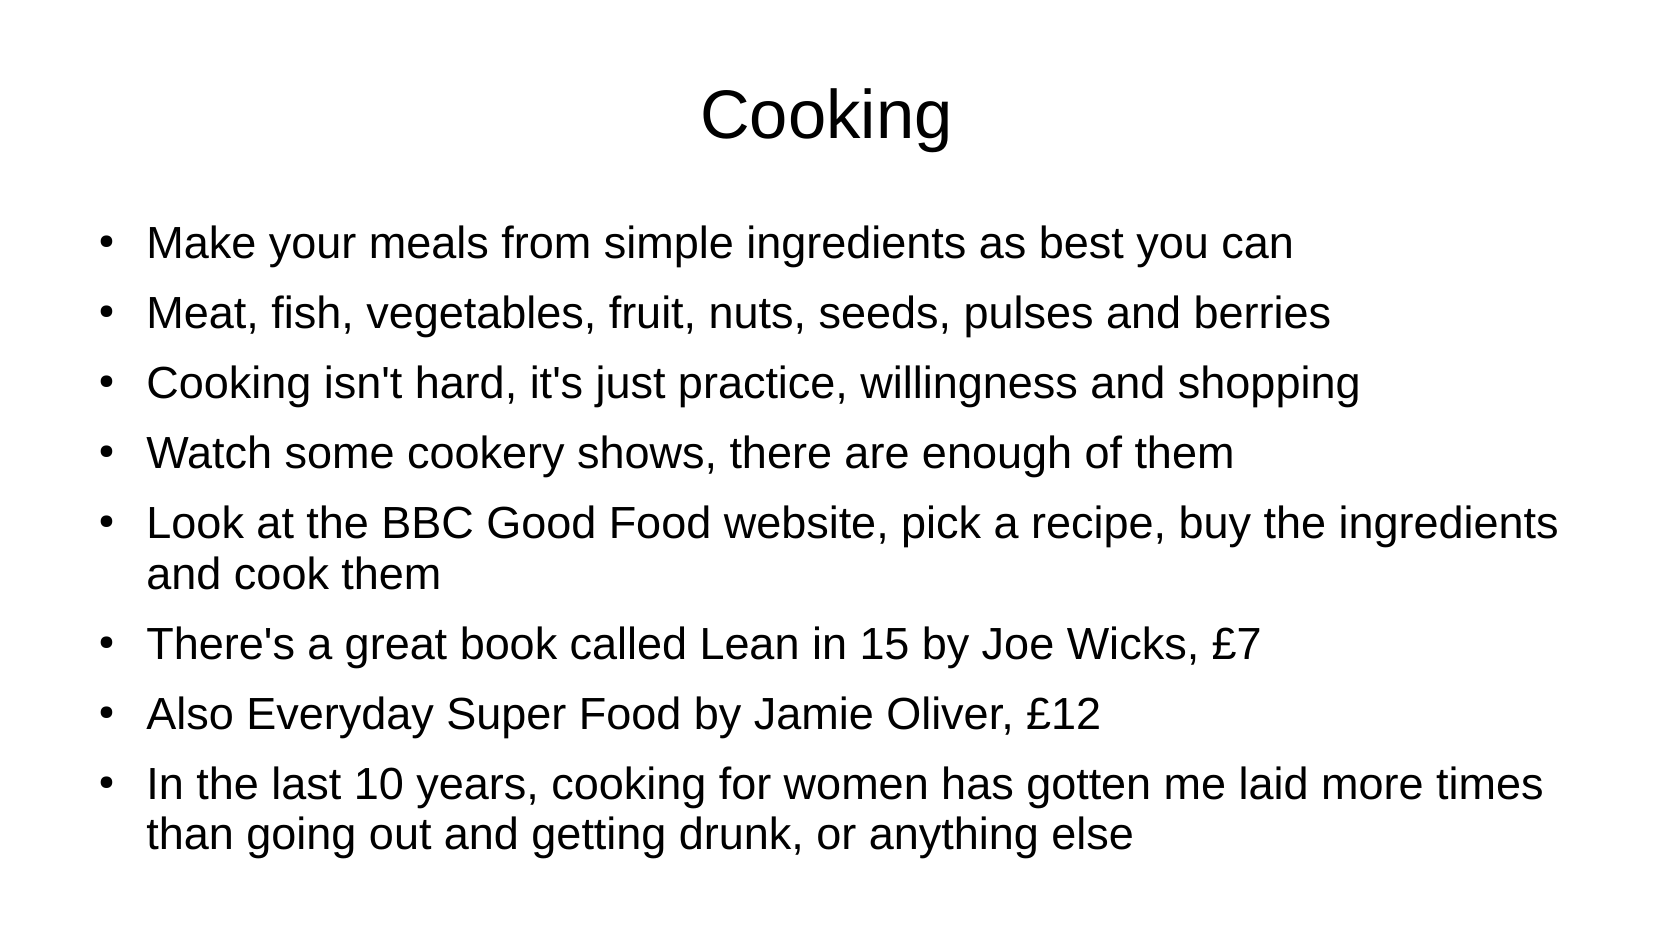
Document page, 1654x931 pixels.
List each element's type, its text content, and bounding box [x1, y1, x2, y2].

list Make your meals from simple ingredients as best you can Meat, fish, vegetables, fruit, nuts, seeds, pulses and berries Cooking isn't hard, it's just practice, willingness and shopping Watch some cookery shows, there are enough of them Look at the BBC Good Food website, pick a recipe, buy the ingredients and cook them There's a great book called Lean in 15 by Joe Wicks, £7 Also Everyday Super Food by Jamie Oliver, £12 In the last 10 years, cooking for women has gotten me laid more times than going out and getting drunk, or anything else [82, 217, 1571, 863]
title Cooking [82, 37, 1571, 193]
